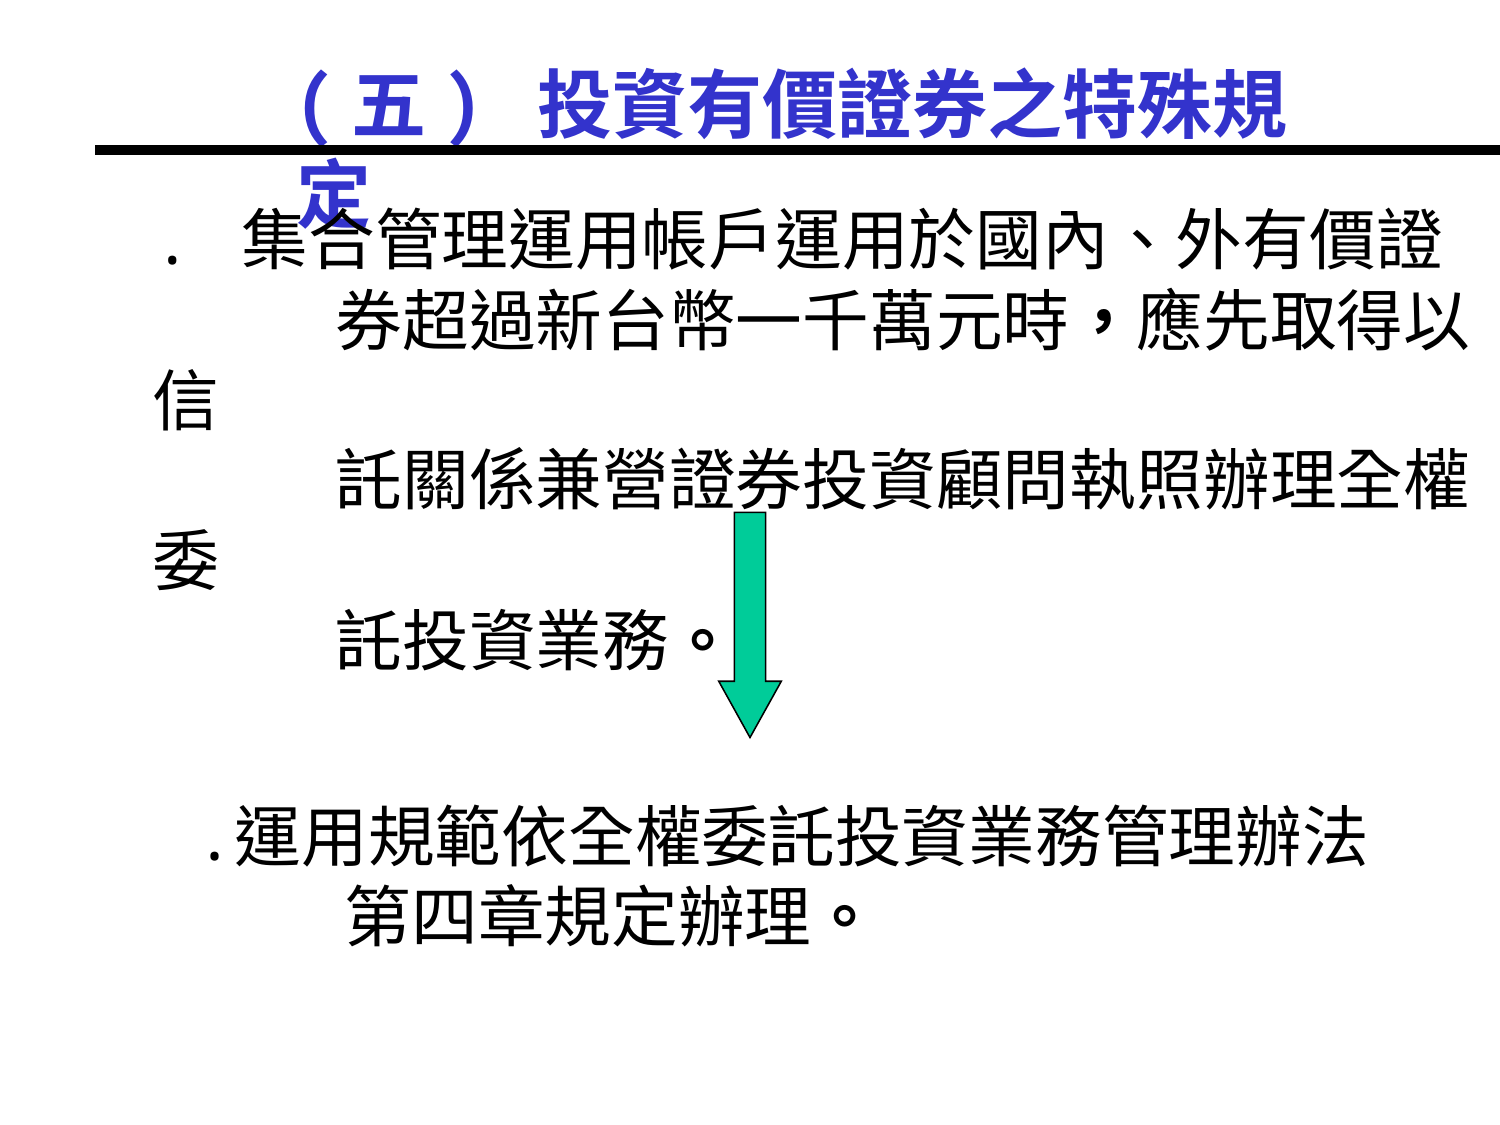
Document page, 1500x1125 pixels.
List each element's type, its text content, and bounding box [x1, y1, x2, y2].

text_box (五) 投資有價證券之特殊規定 [281, 49, 1344, 99]
text_box 運用規範依全權委託投資業務管理辦法 第四章規定辦理。 [179, 787, 1446, 1043]
text_box 集合管理運用帳戶運用於國內、外有價證 券超過新台幣一千萬元時，應先取得以信 託關係兼營證券投資顧問執照辦理全權委 託投資業務。 [0, 99, 1500, 686]
